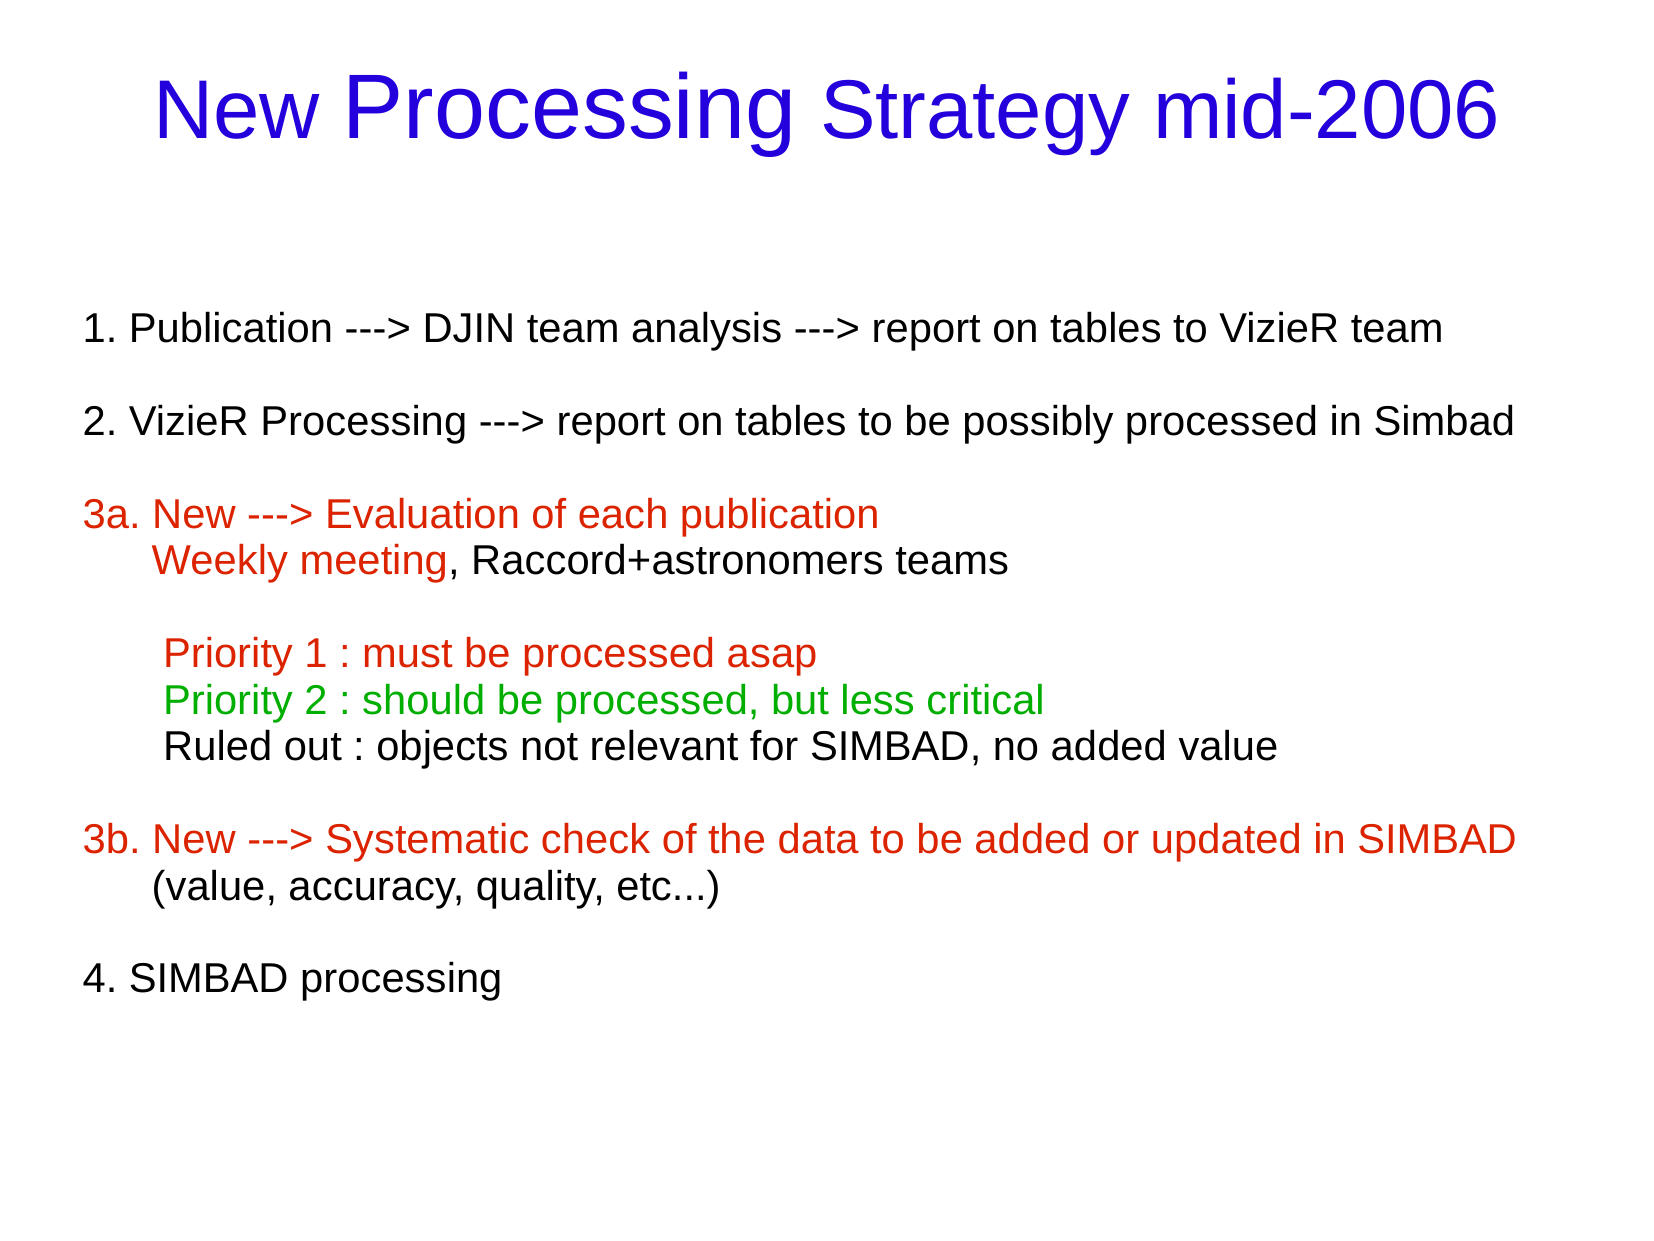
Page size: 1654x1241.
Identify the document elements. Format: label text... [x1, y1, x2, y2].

title New Processing Strategy mid-2006 [82, 44, 1571, 205]
subtitle 1. Publication ---> DJIN team analysis ---> report on tables to VizieR team 2. VizieR Processing ---> report on tables to be possibly processed in Simbad 3a. New ---> Evaluation of each publication Weekly meeting, Raccord+astronomers teams Priority 1 : must be processed asap Priority 2 : should be processed, but less critical Ruled out : objects not relevant for SIMBAD, no added value 3b. New ---> Systematic check of the data to be added or updated in SIMBAD (value, accuracy, quality, etc...) 4. SIMBAD processing [82, 205, 1571, 1194]
